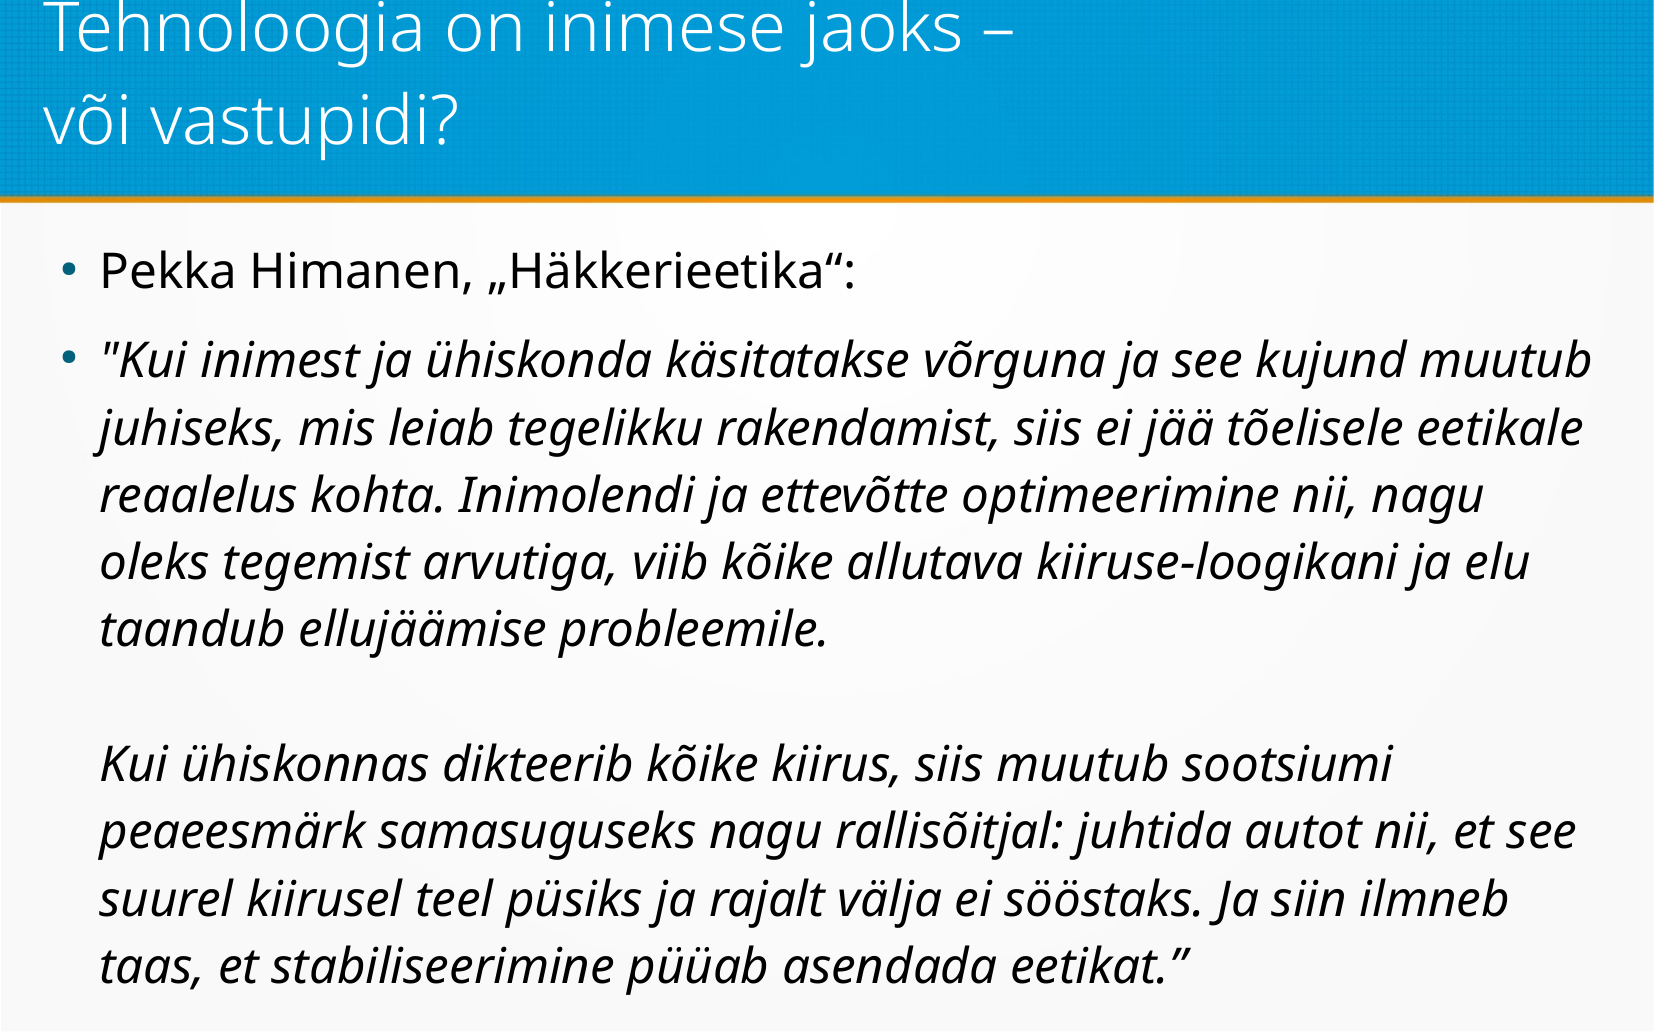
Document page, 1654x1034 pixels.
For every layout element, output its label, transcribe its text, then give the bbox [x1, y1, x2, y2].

title Tehnoloogia on inimese jaoks – või vastupidi? [43, 0, 1619, 166]
list Pekka Himanen, „Häkkerieetika“: "Kui inimest ja ühiskonda käsitatakse võrguna ja see kujund muutub juhiseks, mis leiab tegelikku rakendamist, siis ei jää tõelisele eetikale reaalelus kohta. Inimolendi ja ettevõtte optimeerimine nii, nagu oleks tegemist arvutiga, viib kõike allutava kiiruse-loogikani ja elu taandub ellujäämise probleemile. Kui ühiskonnas dikteerib kõike kiirus, siis muutub sootsiumi peaeesmärk samasuguseks nagu rallisõitjal: juhtida autot nii, et see suurel kiirusel teel püsiks ja rajalt välja ei sööstaks. Ja siin ilmneb taas, et stabiliseerimine püüab asendada eetikat.” [47, 236, 1607, 1002]
picture [0, 195, 1654, 1034]
